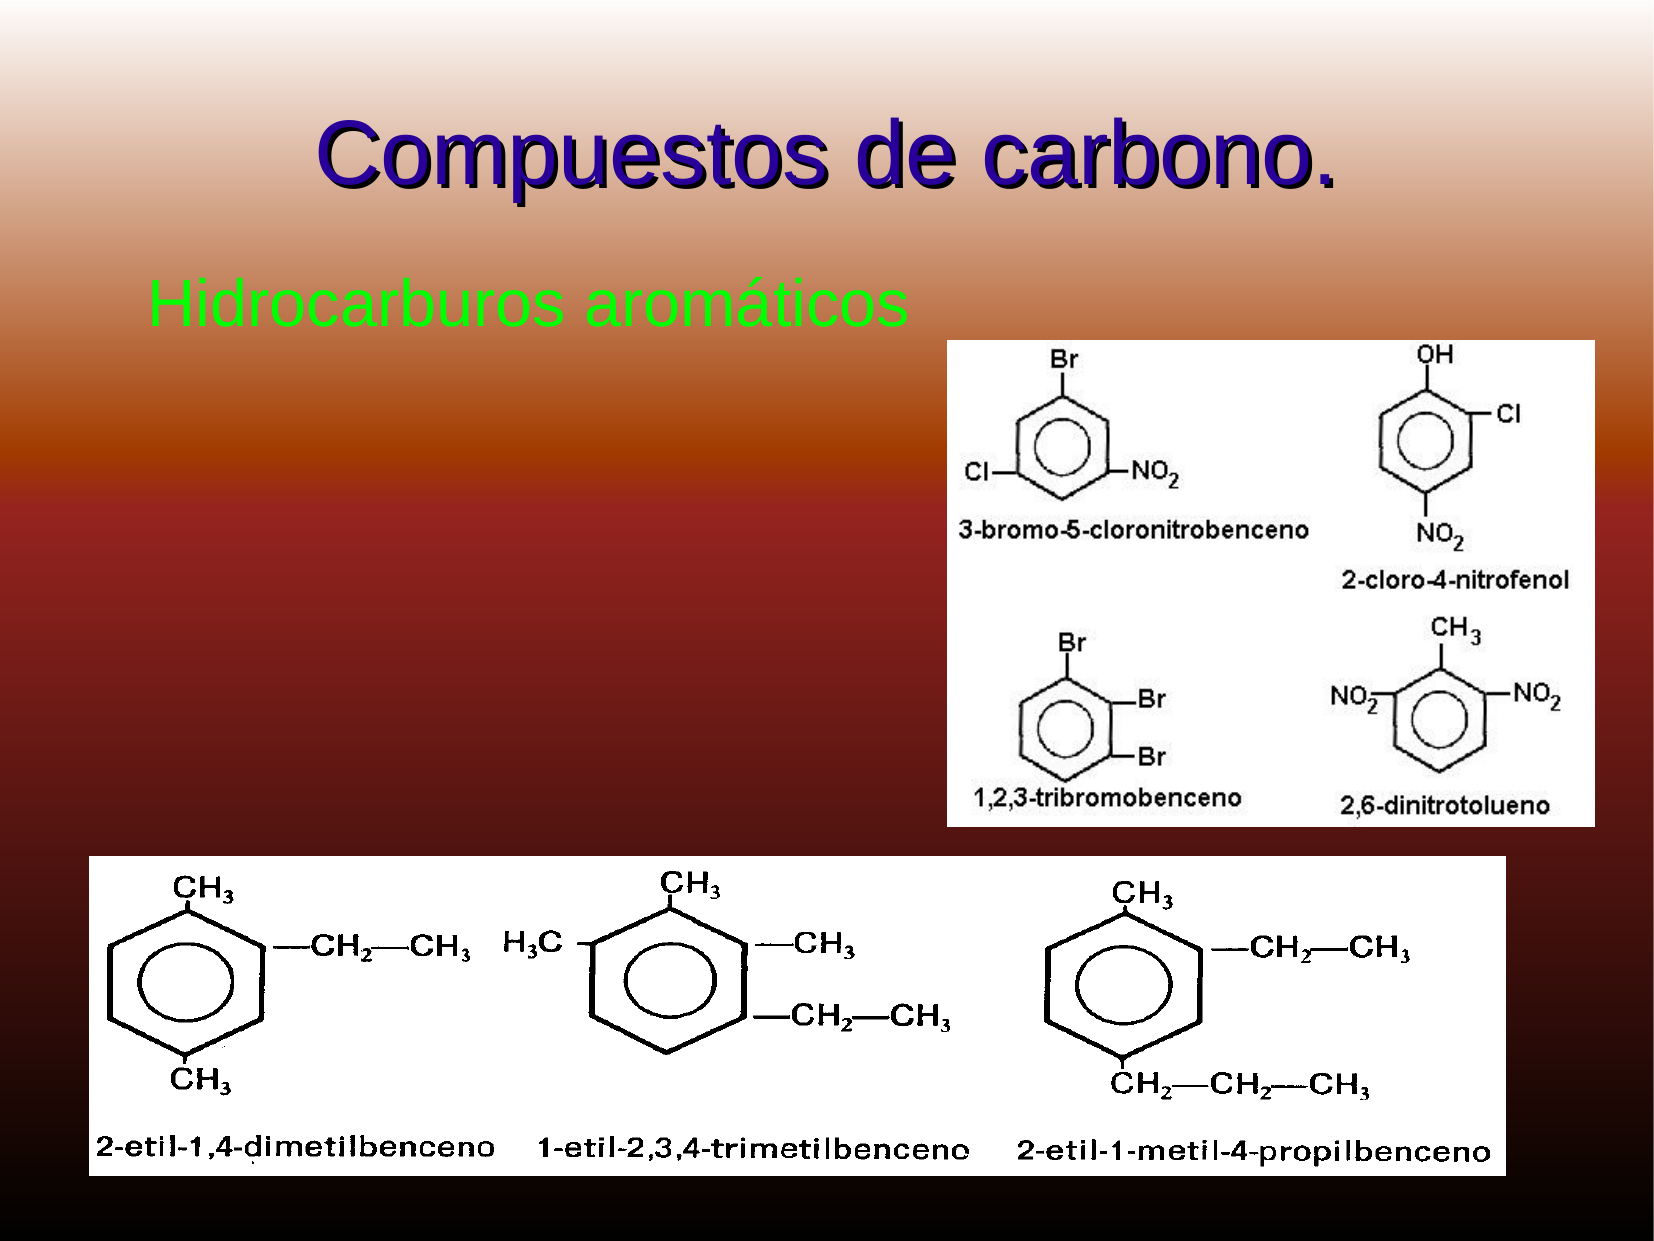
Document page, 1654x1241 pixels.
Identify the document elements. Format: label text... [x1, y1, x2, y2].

title Compuestos de carbono. [82, 49, 1571, 257]
picture [0, 0, 1654, 1241]
list Hidrocarburos aromáticos [76, 265, 1595, 355]
